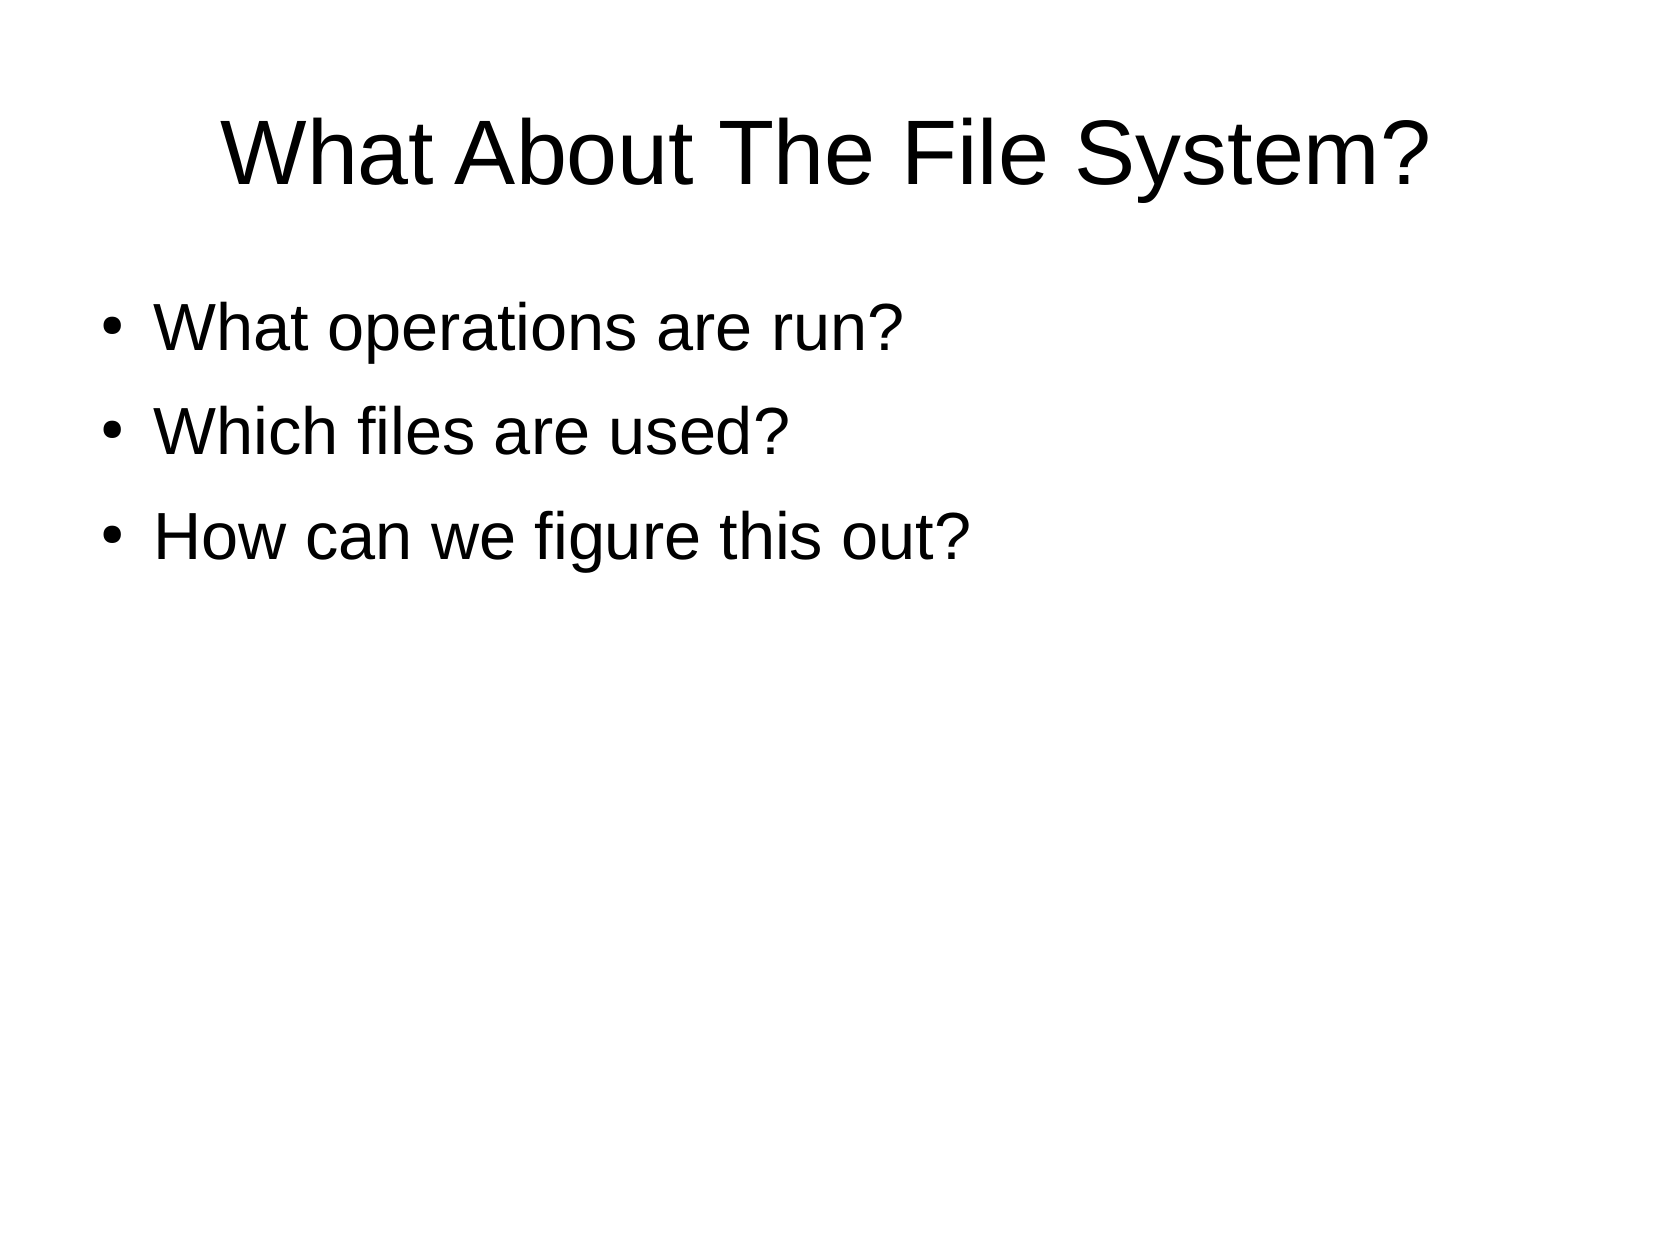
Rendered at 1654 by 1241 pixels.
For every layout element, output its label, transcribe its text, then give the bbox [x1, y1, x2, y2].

list What operations are run? Which files are used? How can we figure this out? [82, 290, 1538, 1010]
title What About The File System? [82, 49, 1571, 257]
